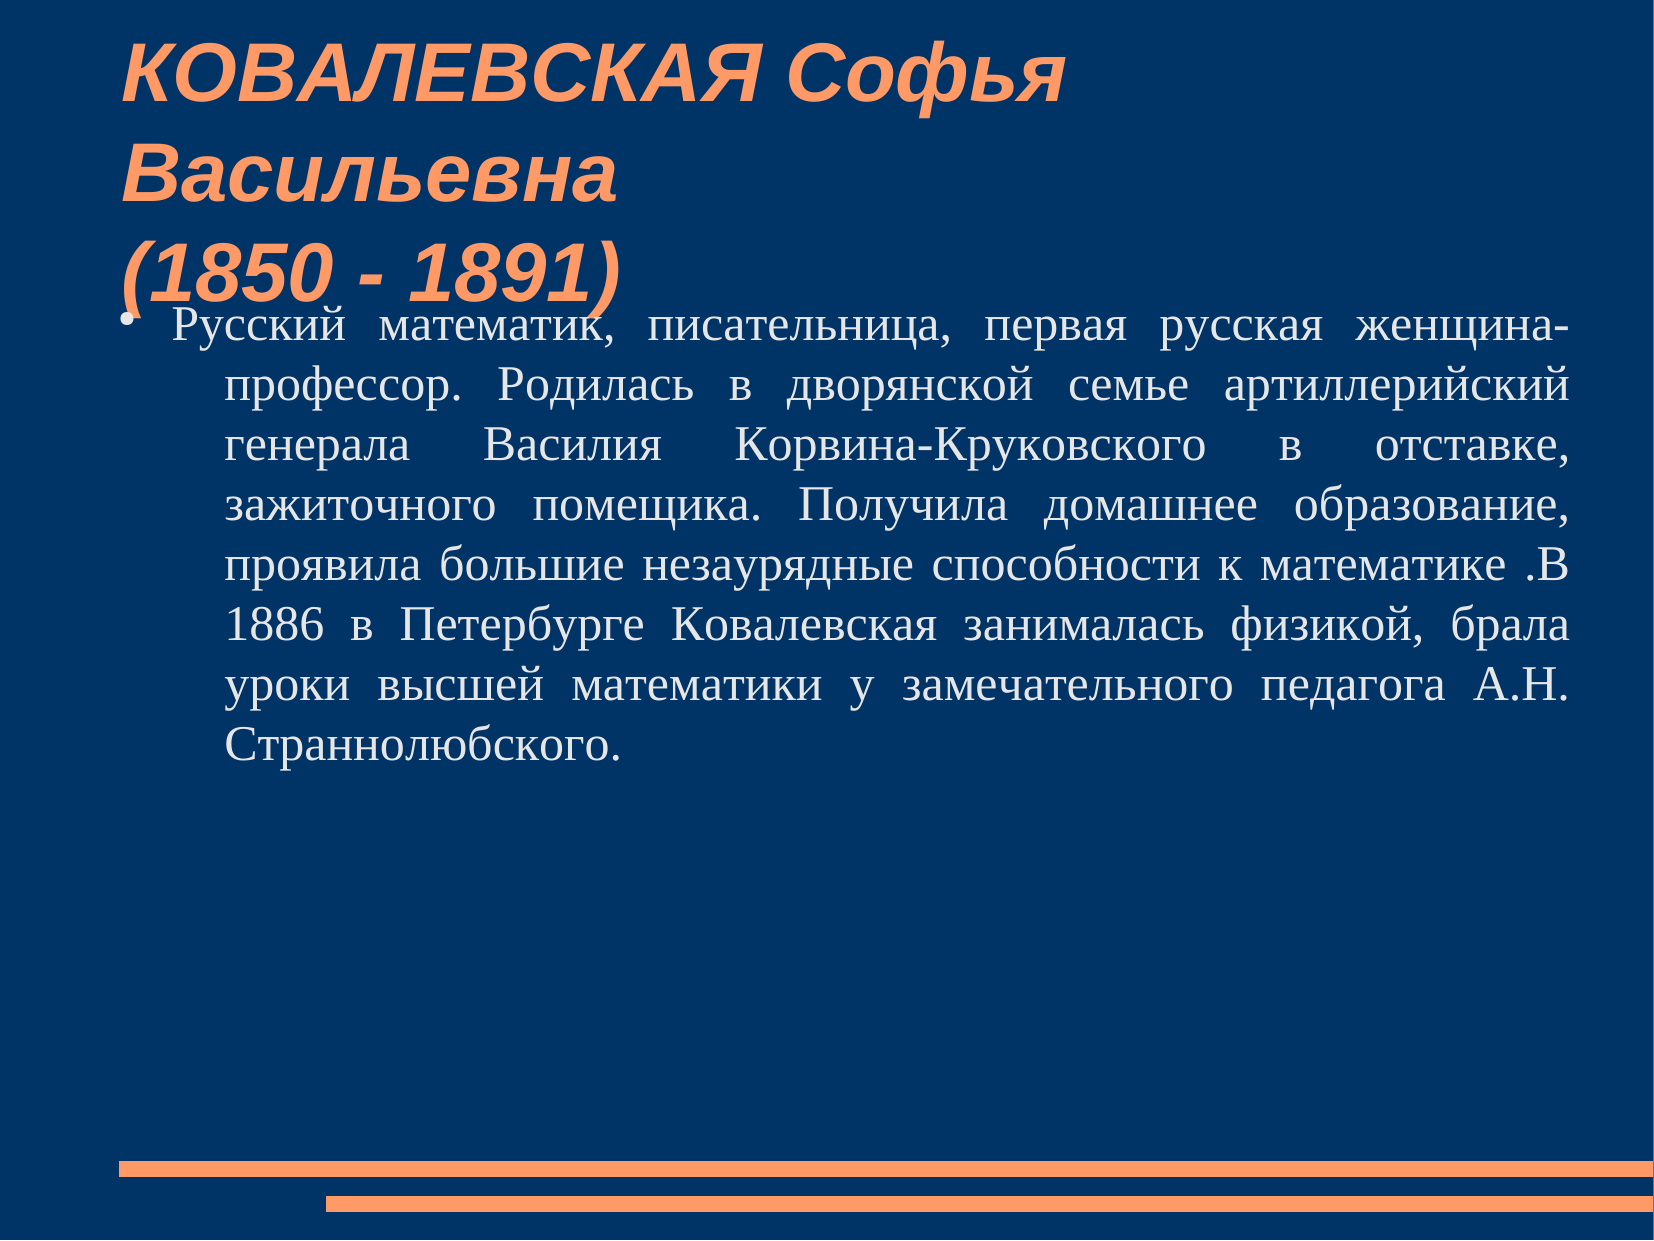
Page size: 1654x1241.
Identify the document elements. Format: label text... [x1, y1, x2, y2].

title КОВАЛЕВСКАЯ Софья Васильевна (1850 - 1891) [121, 28, 1534, 290]
list Русский математик, писательница, первая русская женщина-профессор. Родилась в дворянской семье артиллерийский генерала Василия Корвина-Круковского в отставке, зажиточного помещика. Получила домашнее образование, проявила большие незаурядные способности к математике .В 1886 в Петербурге Ковалевская занималась физикой, брала уроки высшей математики у замечательного педагога А.Н. Страннолюбского. [82, 290, 1571, 1094]
